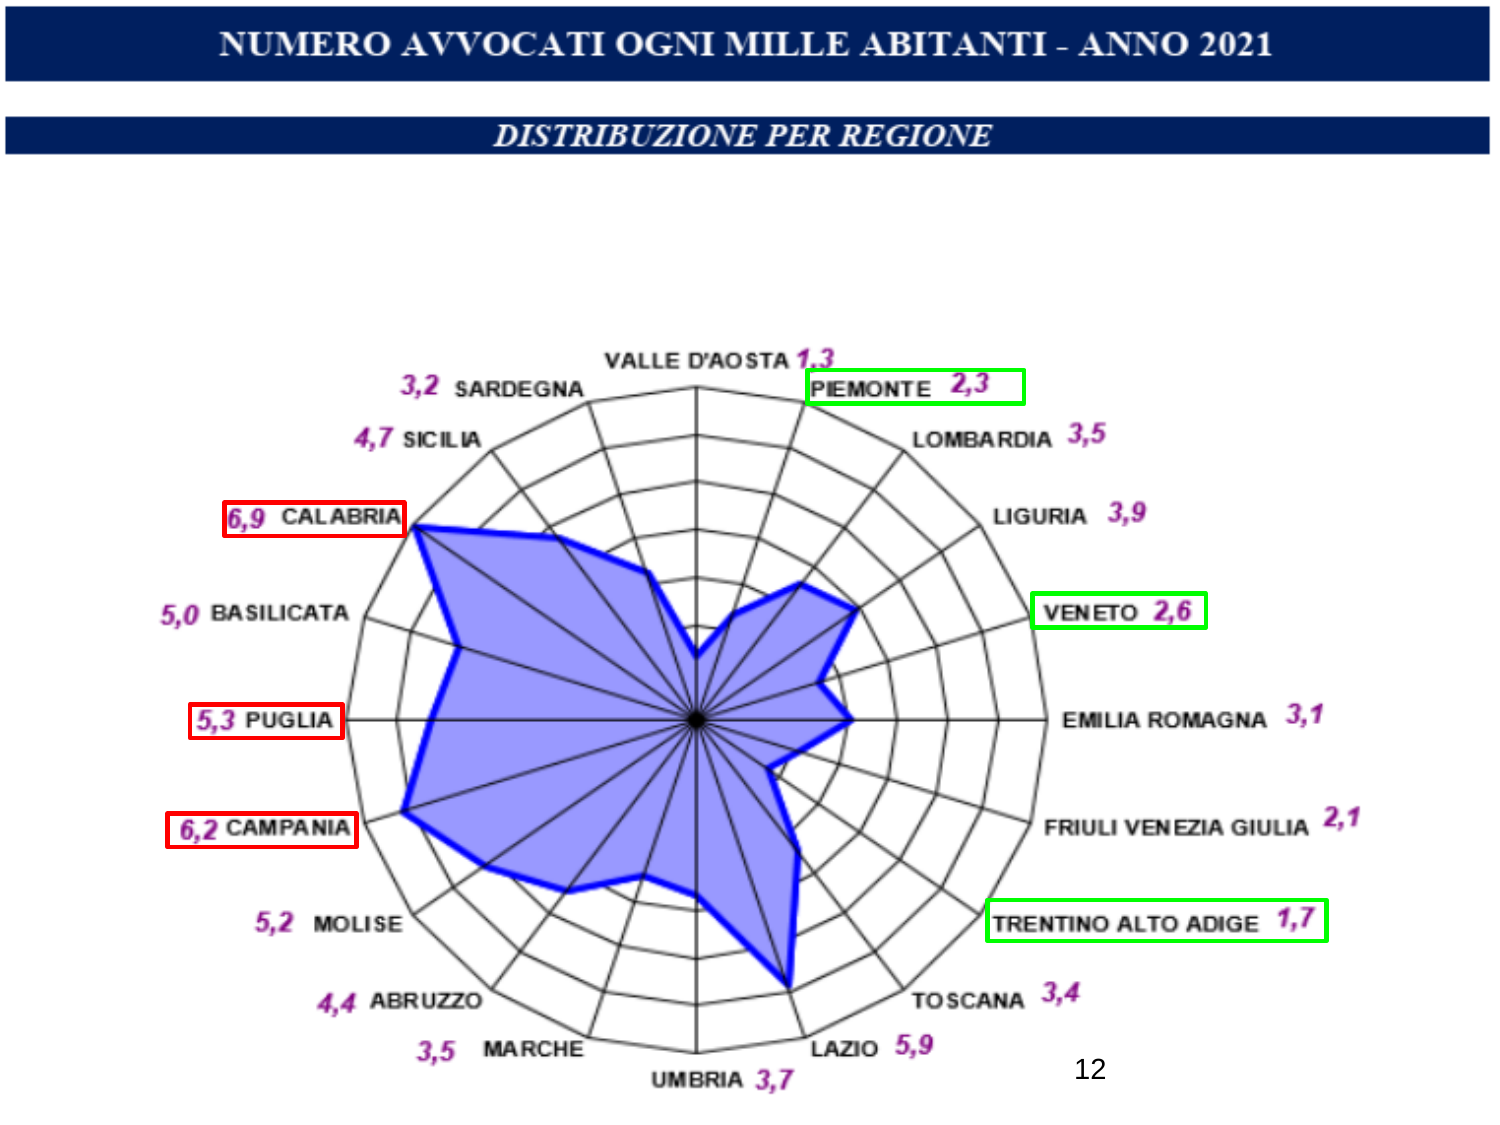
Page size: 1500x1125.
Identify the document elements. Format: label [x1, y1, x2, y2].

text_box [1059, 1042, 1397, 1103]
picture [0, 0, 1500, 1114]
